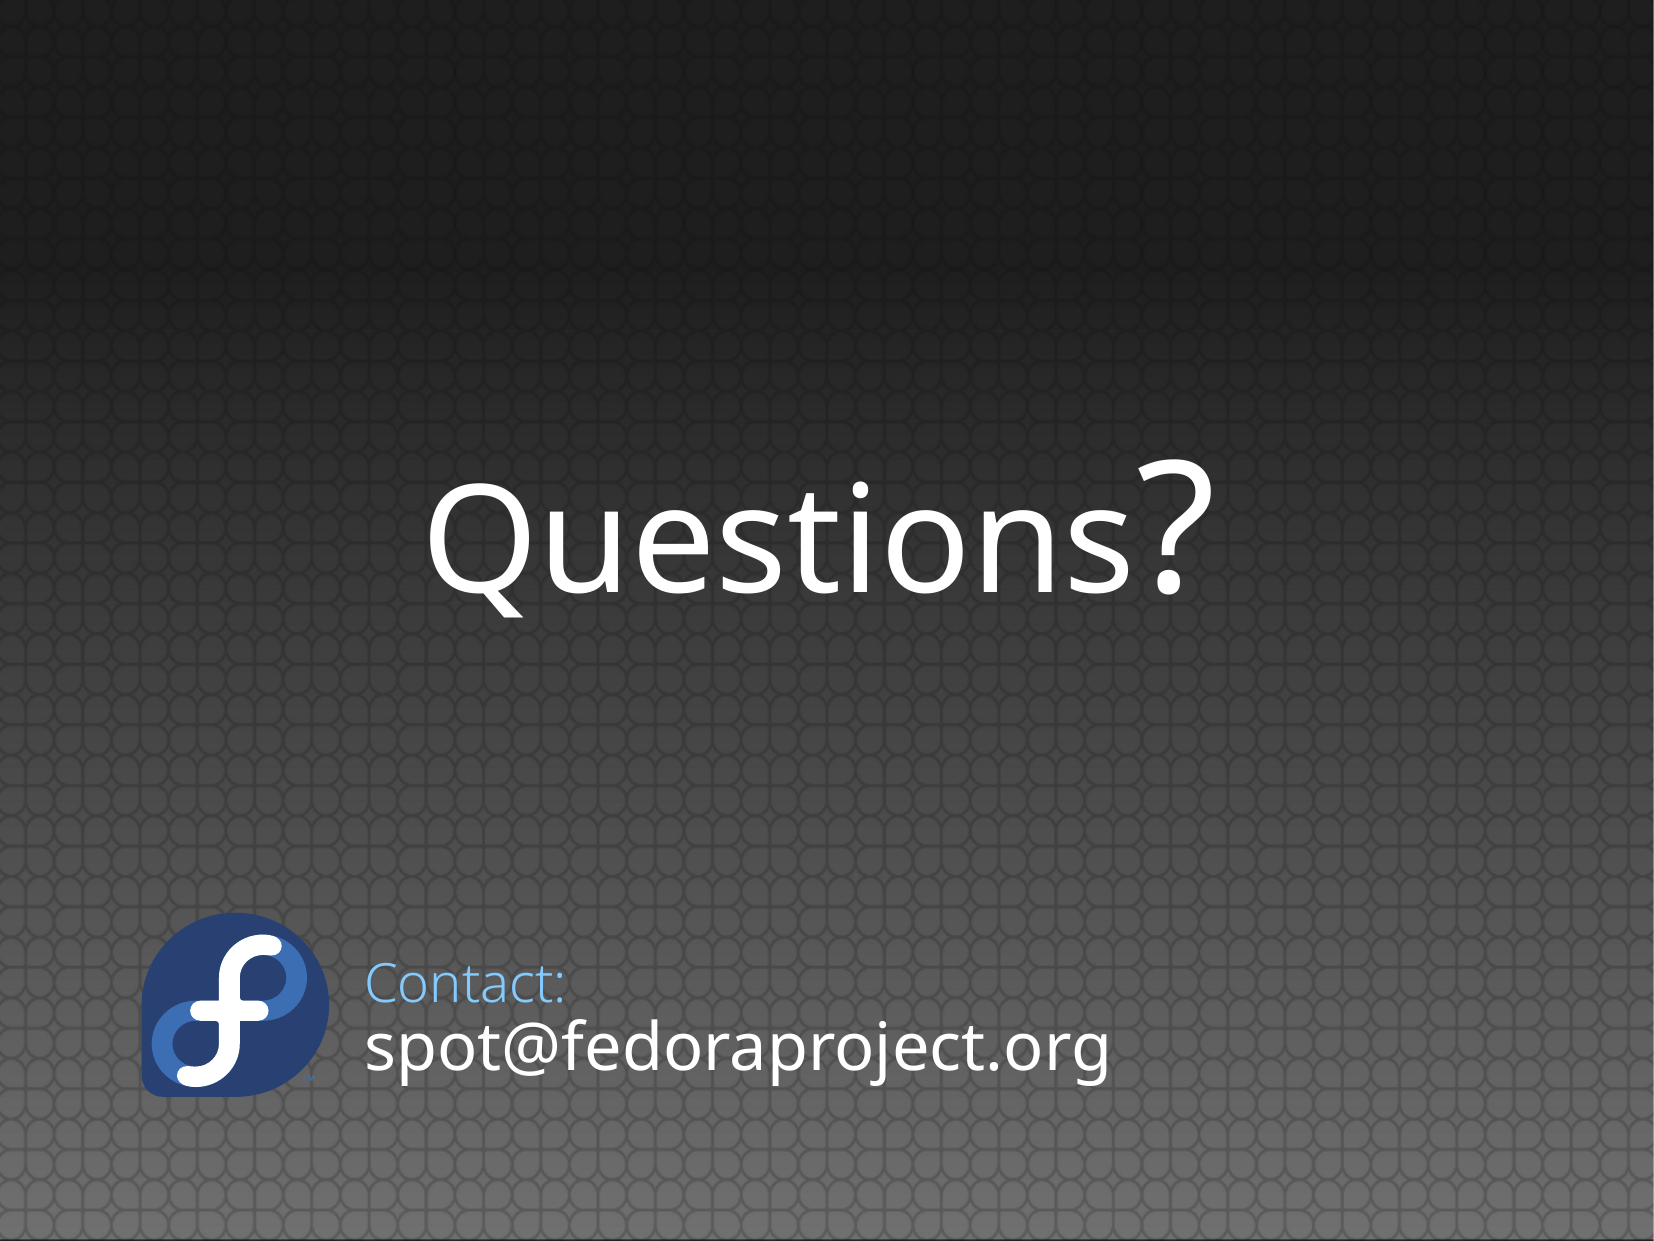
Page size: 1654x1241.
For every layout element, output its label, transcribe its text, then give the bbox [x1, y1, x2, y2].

text_box spot@fedoraproject.org [349, 992, 1455, 1082]
picture [0, 0, 1654, 1241]
title Questions? [30, 418, 1606, 624]
text_box Contact: [349, 937, 703, 1013]
